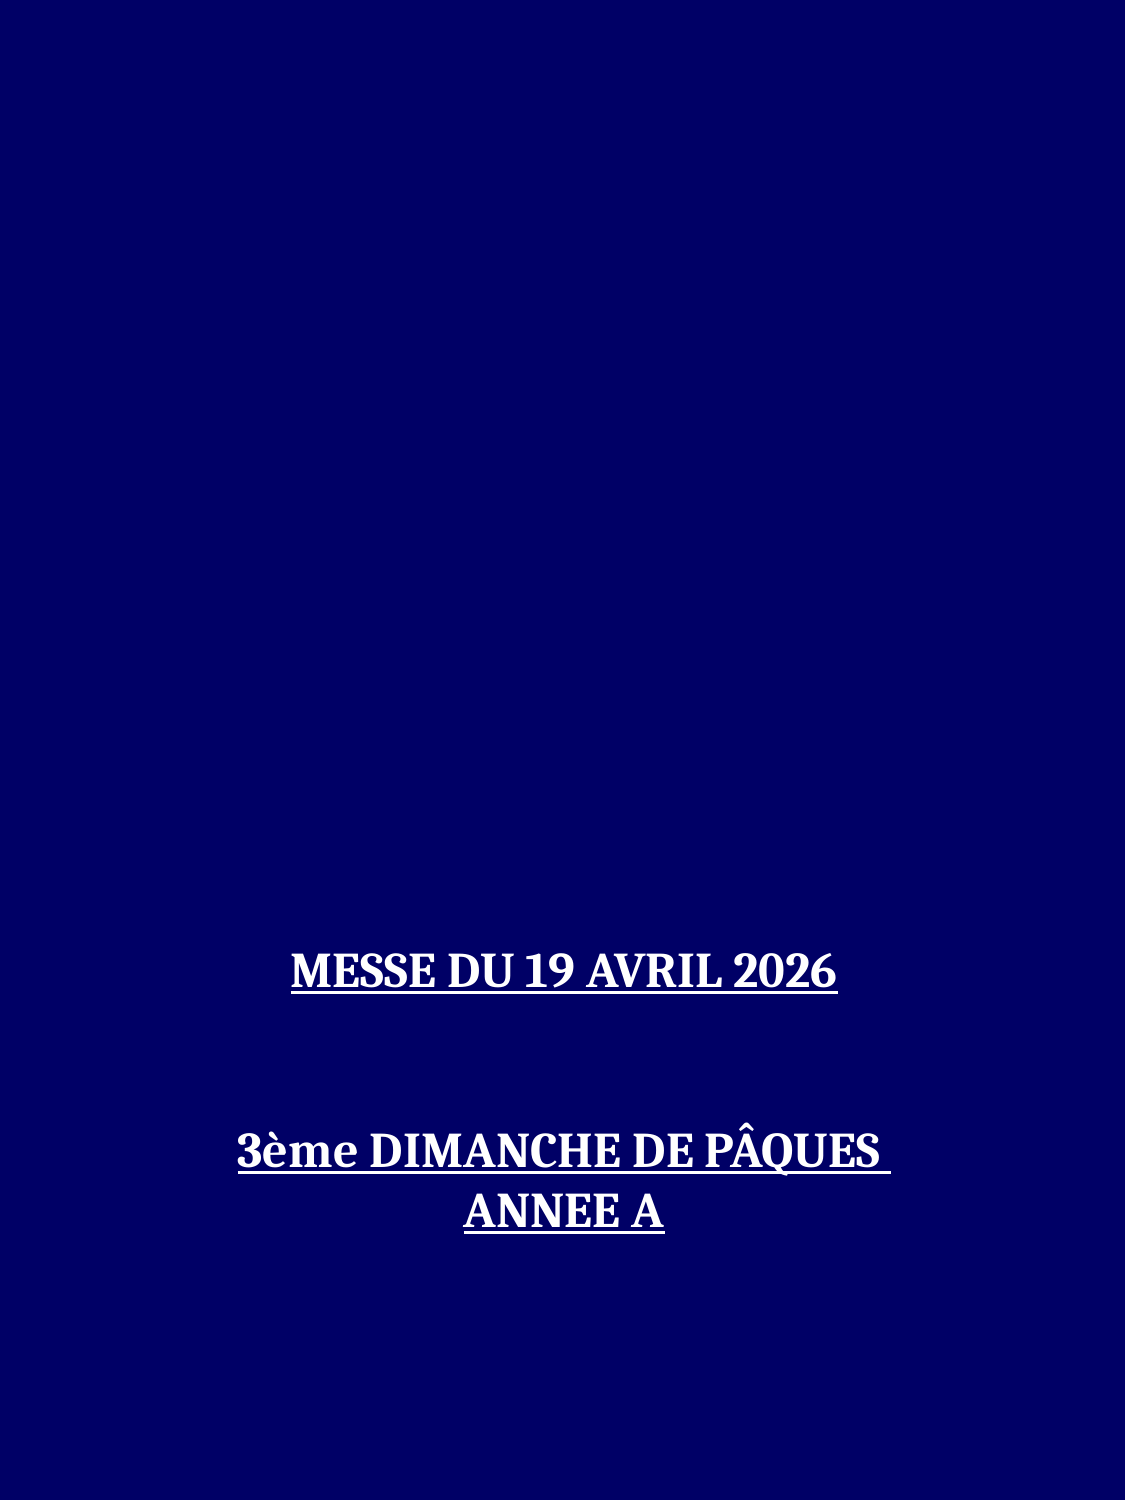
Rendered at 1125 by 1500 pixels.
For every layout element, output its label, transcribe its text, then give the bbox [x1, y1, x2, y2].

text_box MESSE DU 19 AVRIL 2026 3ème DIMANCHE DE PÂQUES ANNEE A [0, 750, 1125, 1305]
